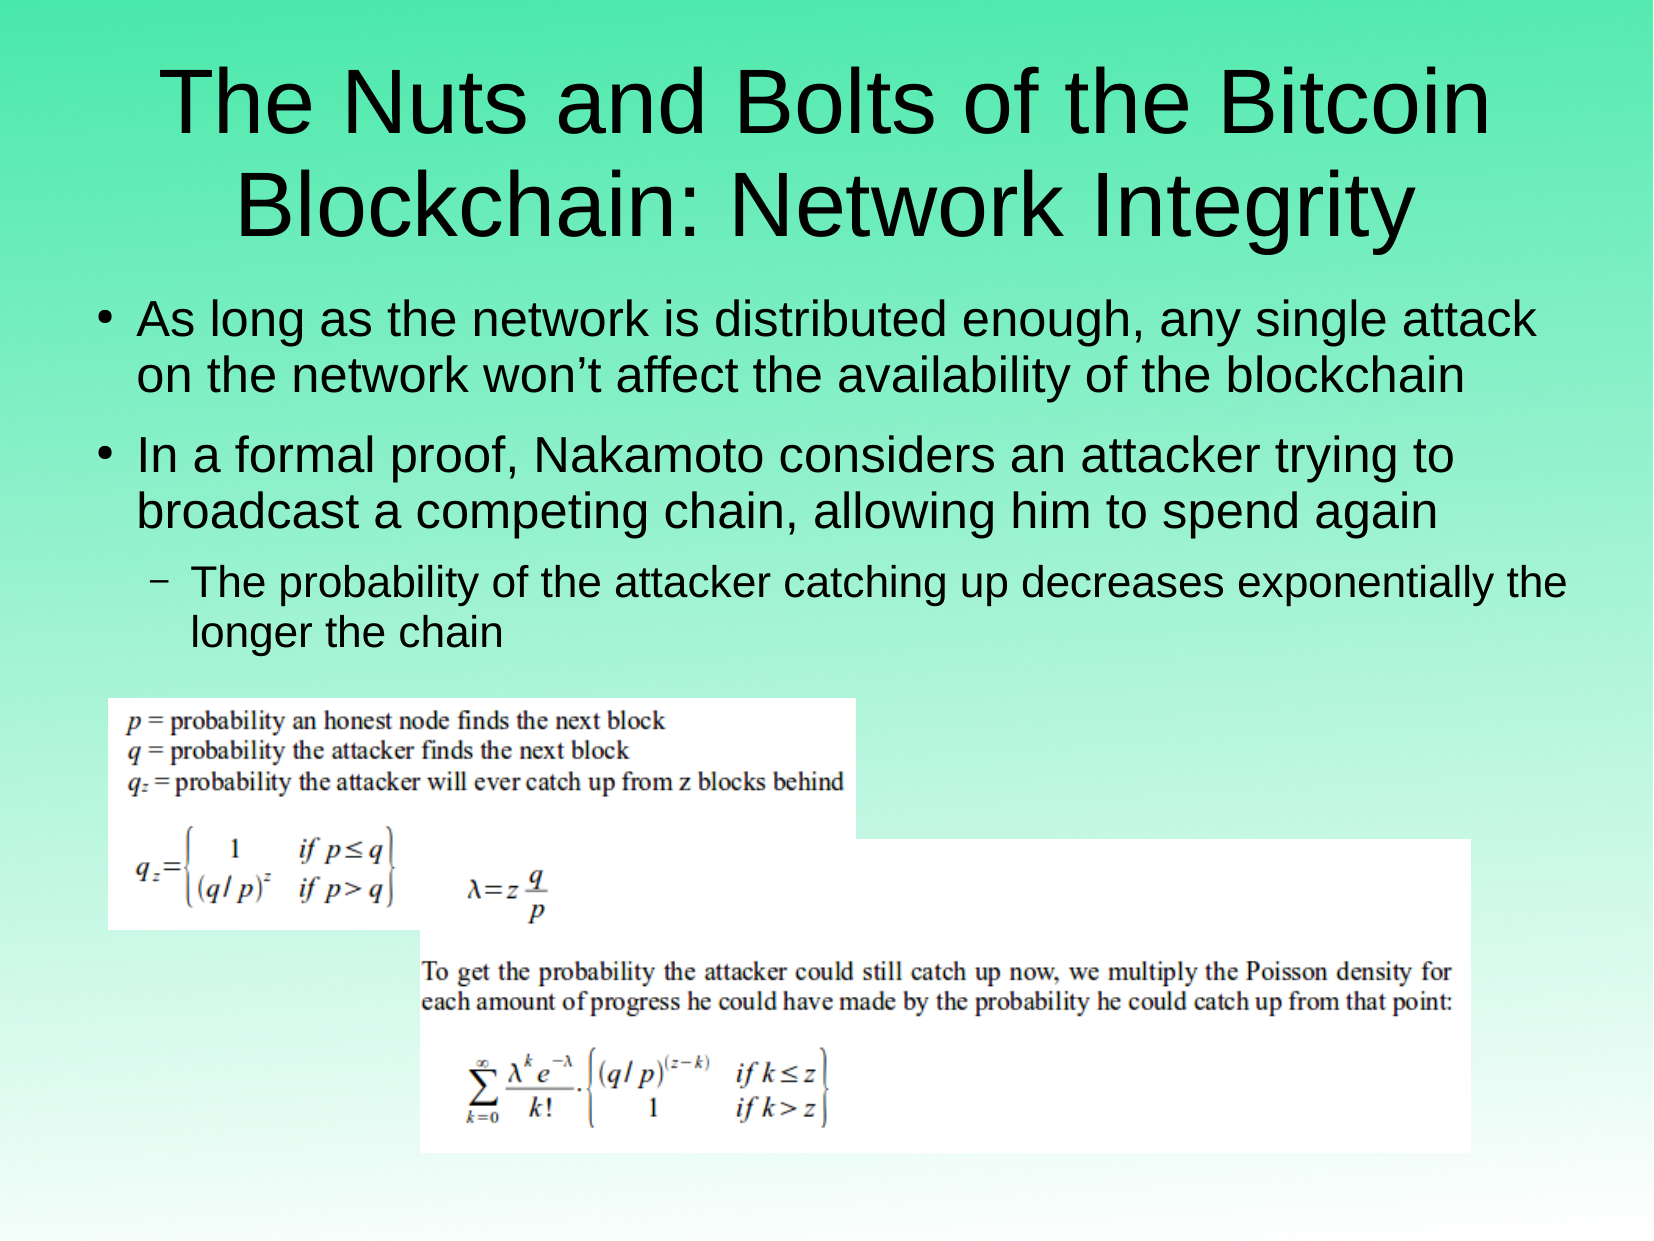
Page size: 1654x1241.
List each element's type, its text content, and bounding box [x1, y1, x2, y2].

title The Nuts and Bolts of the Bitcoin Blockchain: Network Integrity [82, 49, 1571, 257]
list As long as the network is distributed enough, any single attack on the network won’t affect the availability of the blockchain In a formal proof, Nakamoto considers an attacker trying to broadcast a competing chain, allowing him to spend again The probability of the attacker catching up decreases exponentially the longer the chain [82, 290, 1571, 736]
picture [0, 0, 1654, 1241]
